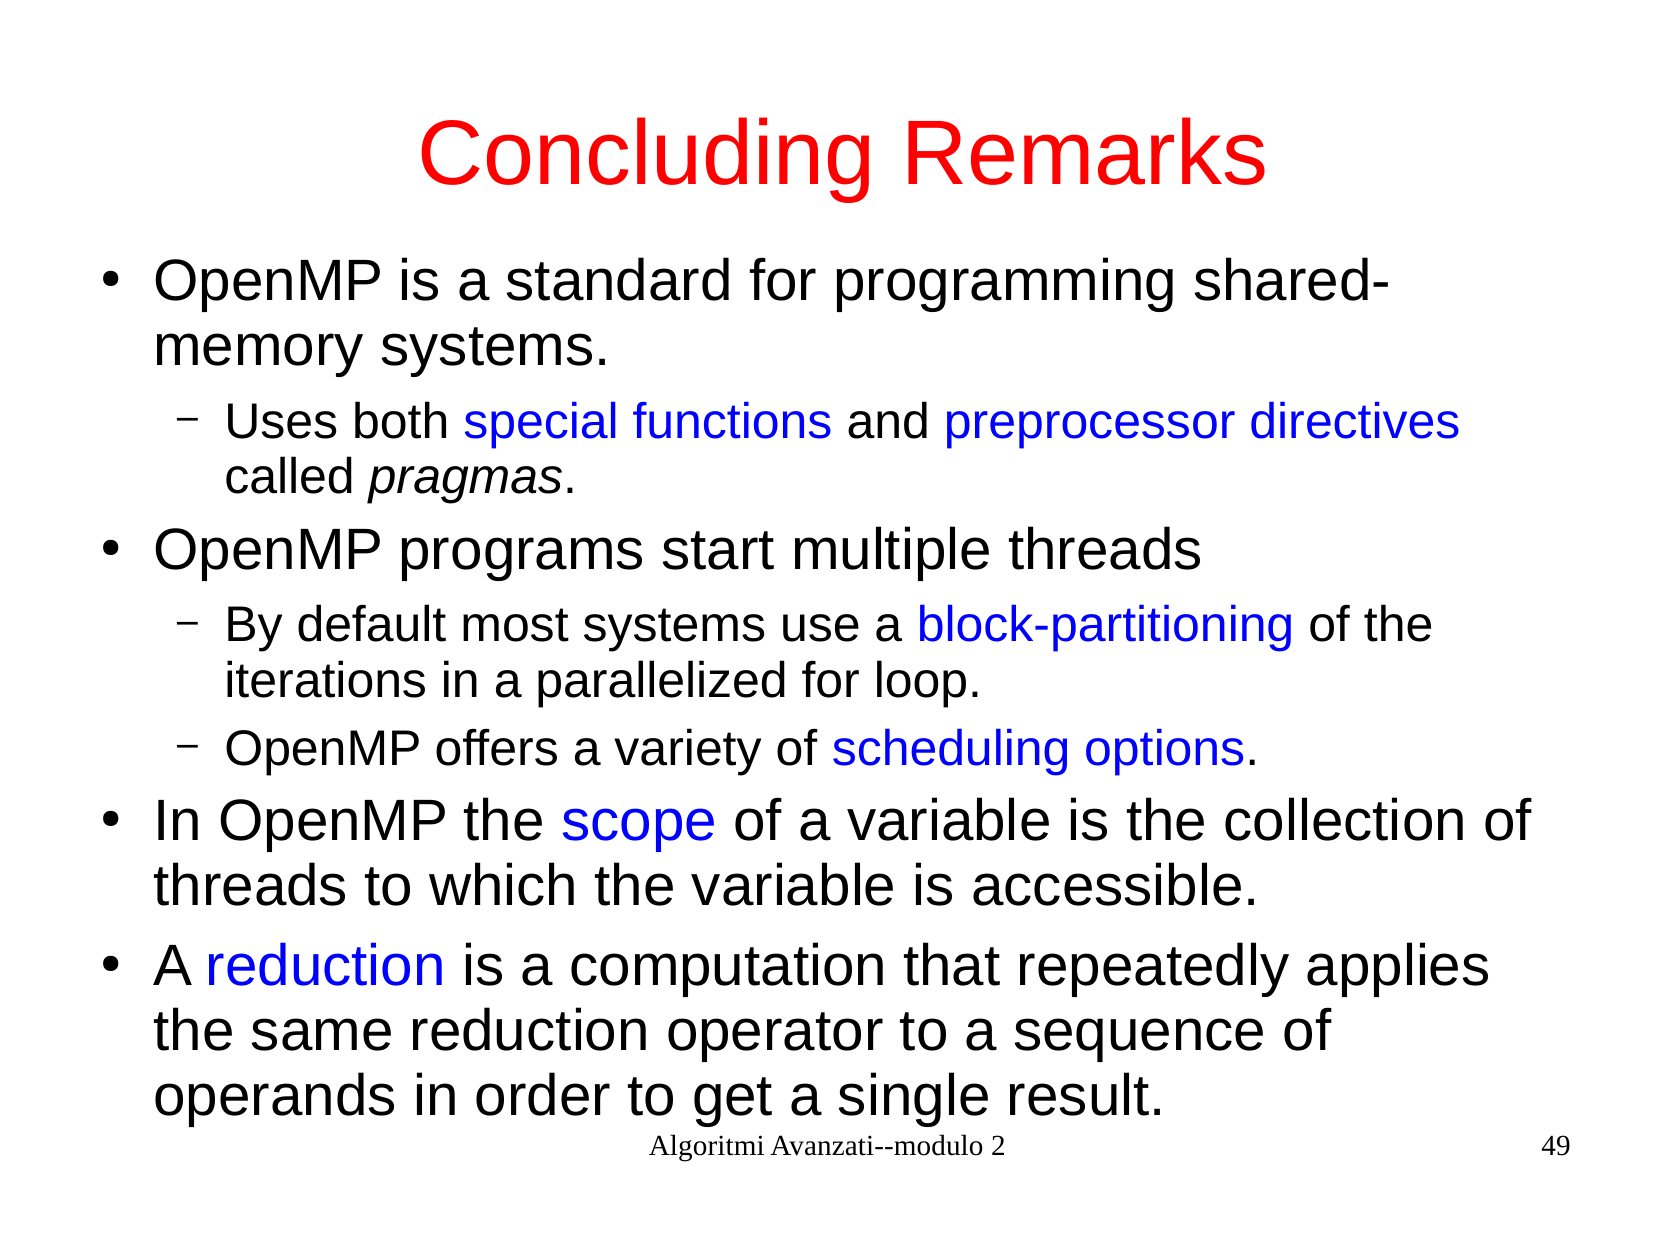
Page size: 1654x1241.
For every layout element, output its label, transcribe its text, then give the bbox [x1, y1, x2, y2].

list OpenMP is a standard for programming shared-memory systems. Uses both special functions and preprocessor directives called pragmas. OpenMP programs start multiple threads By default most systems use a block-partitioning of the iterations in a parallelized for loop. OpenMP offers a variety of scheduling options. In OpenMP the scope of a variable is the collection of threads to which the variable is accessible. A reduction is a computation that repeatedly applies the same reduction operator to a sequence of operands in order to get a single result. [82, 248, 1571, 1170]
title Concluding Remarks [82, 49, 1571, 248]
